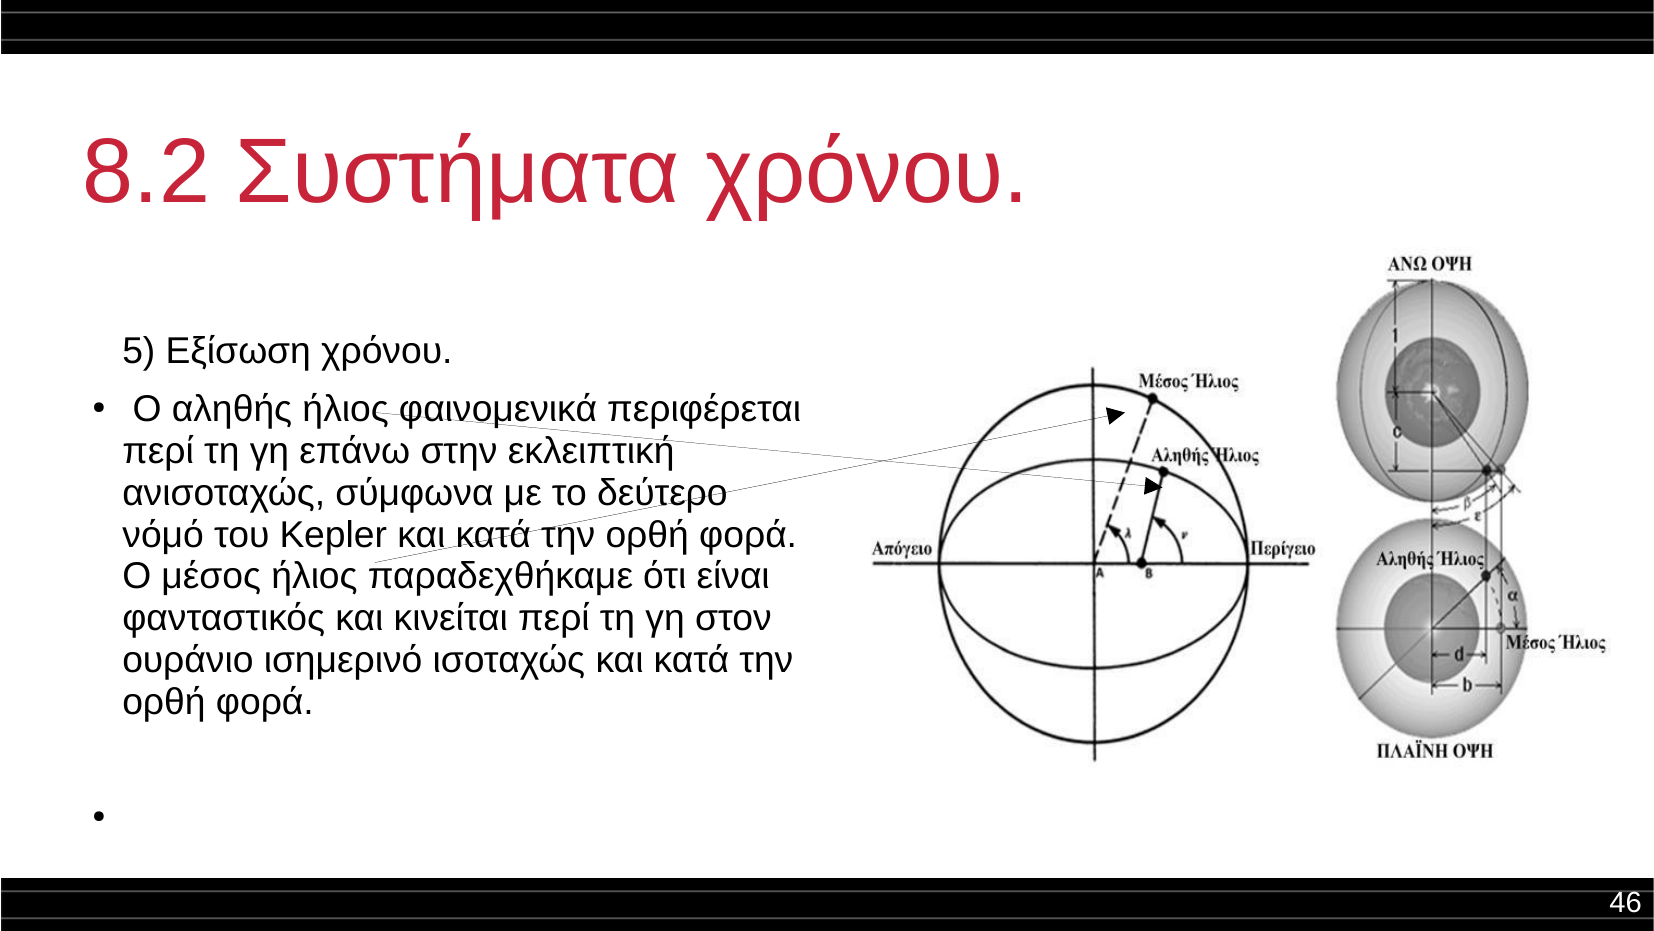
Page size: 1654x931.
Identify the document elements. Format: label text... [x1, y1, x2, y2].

picture [862, 460, 876, 464]
picture [1, 878, 1654, 931]
picture [1, 0, 1654, 54]
list 5) Εξίσωση χρόνου. Ο αληθής ήλιος φαινομενικά περιφέρεται περί τη γη επάνω στην εκλειπτική ανισοταχώς, σύμφωνα με το δεύτερο νόμό του Kepler και κατά την ορθή φορά. Ο μέσος ήλιος παραδεχθήκαμε ότι είναι φανταστικός και κινείται περί τη γη στον ουράνιο ισημερινό ισοταχώς και κατά την ορθή φορά. [82, 271, 809, 758]
title 8.2 Συστήματα χρόνου. [82, 92, 1571, 249]
picture [862, 247, 1615, 773]
